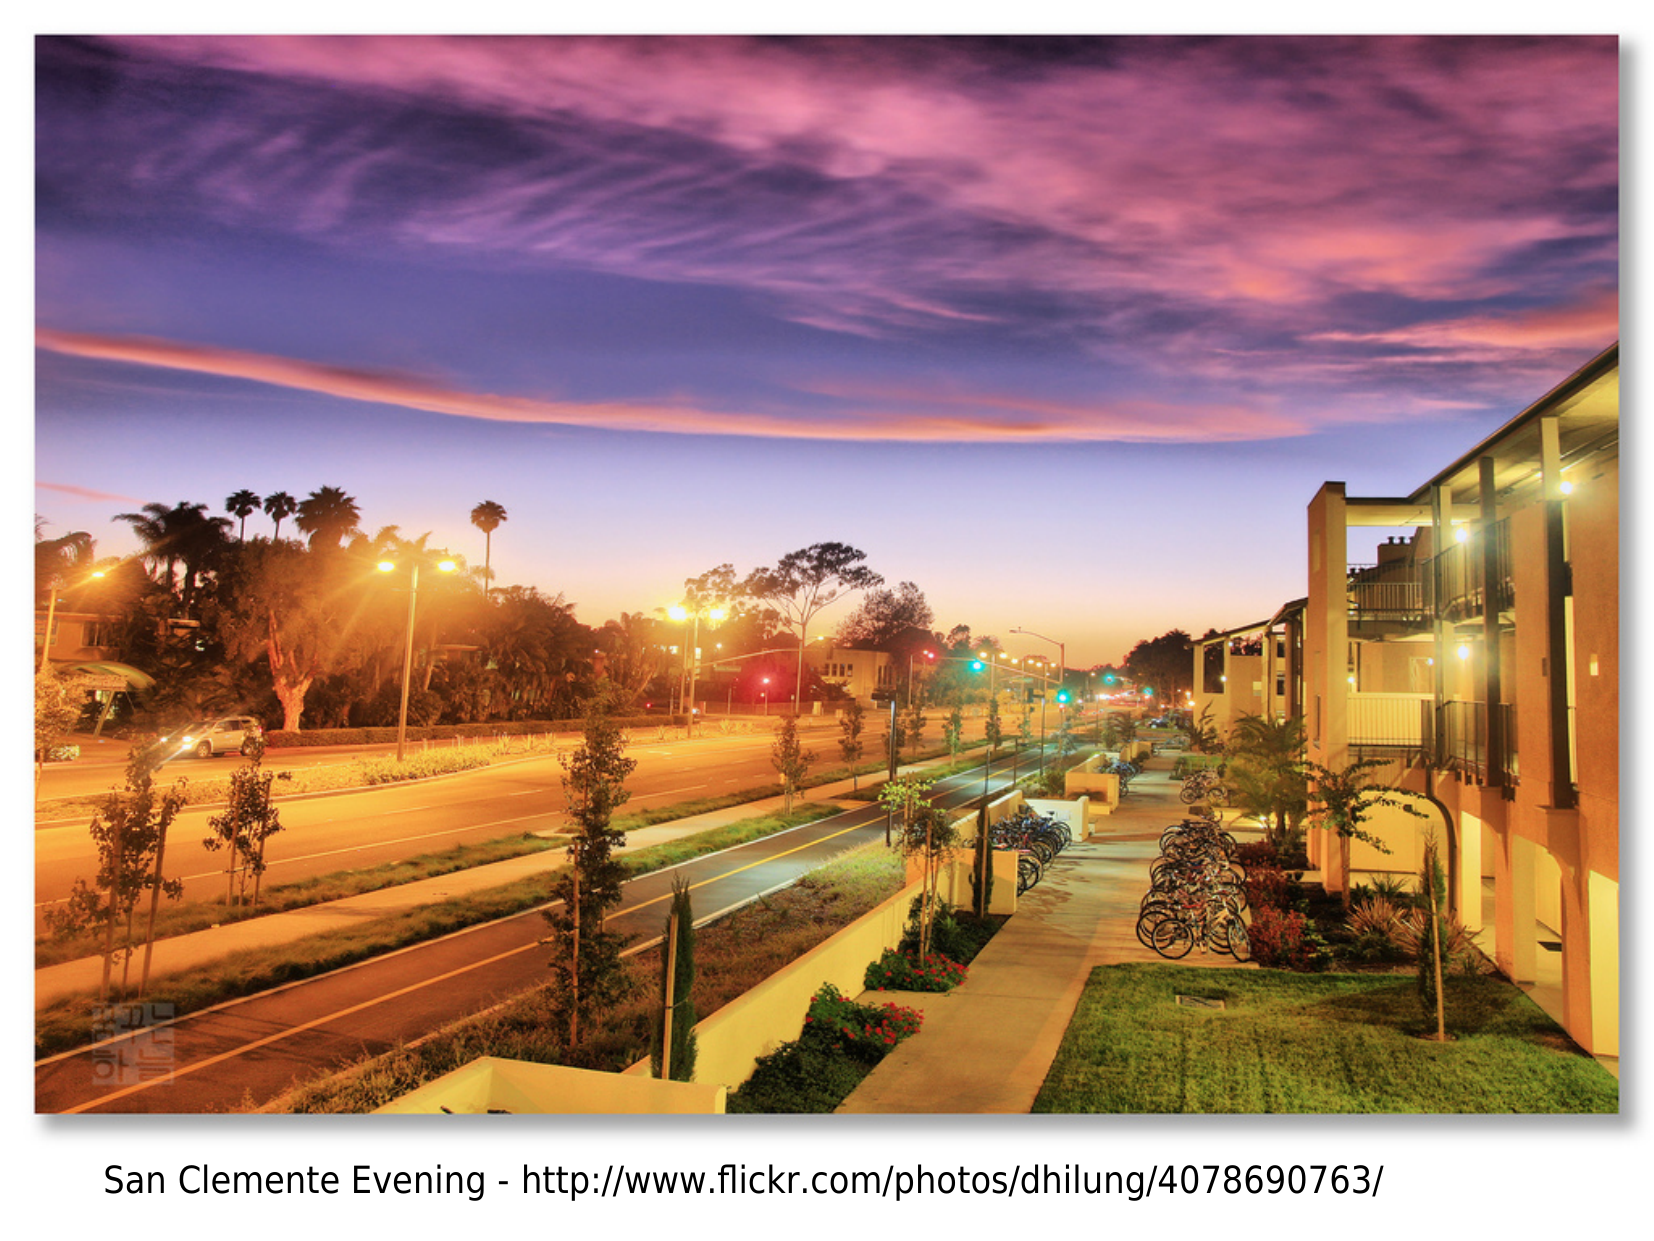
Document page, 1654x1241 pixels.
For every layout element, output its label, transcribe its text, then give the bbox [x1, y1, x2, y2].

picture [0, 0, 1654, 1149]
text_box San Clemente Evening - http://www.flickr.com/photos/dhilung/4078690763/ [88, 1151, 1654, 1241]
